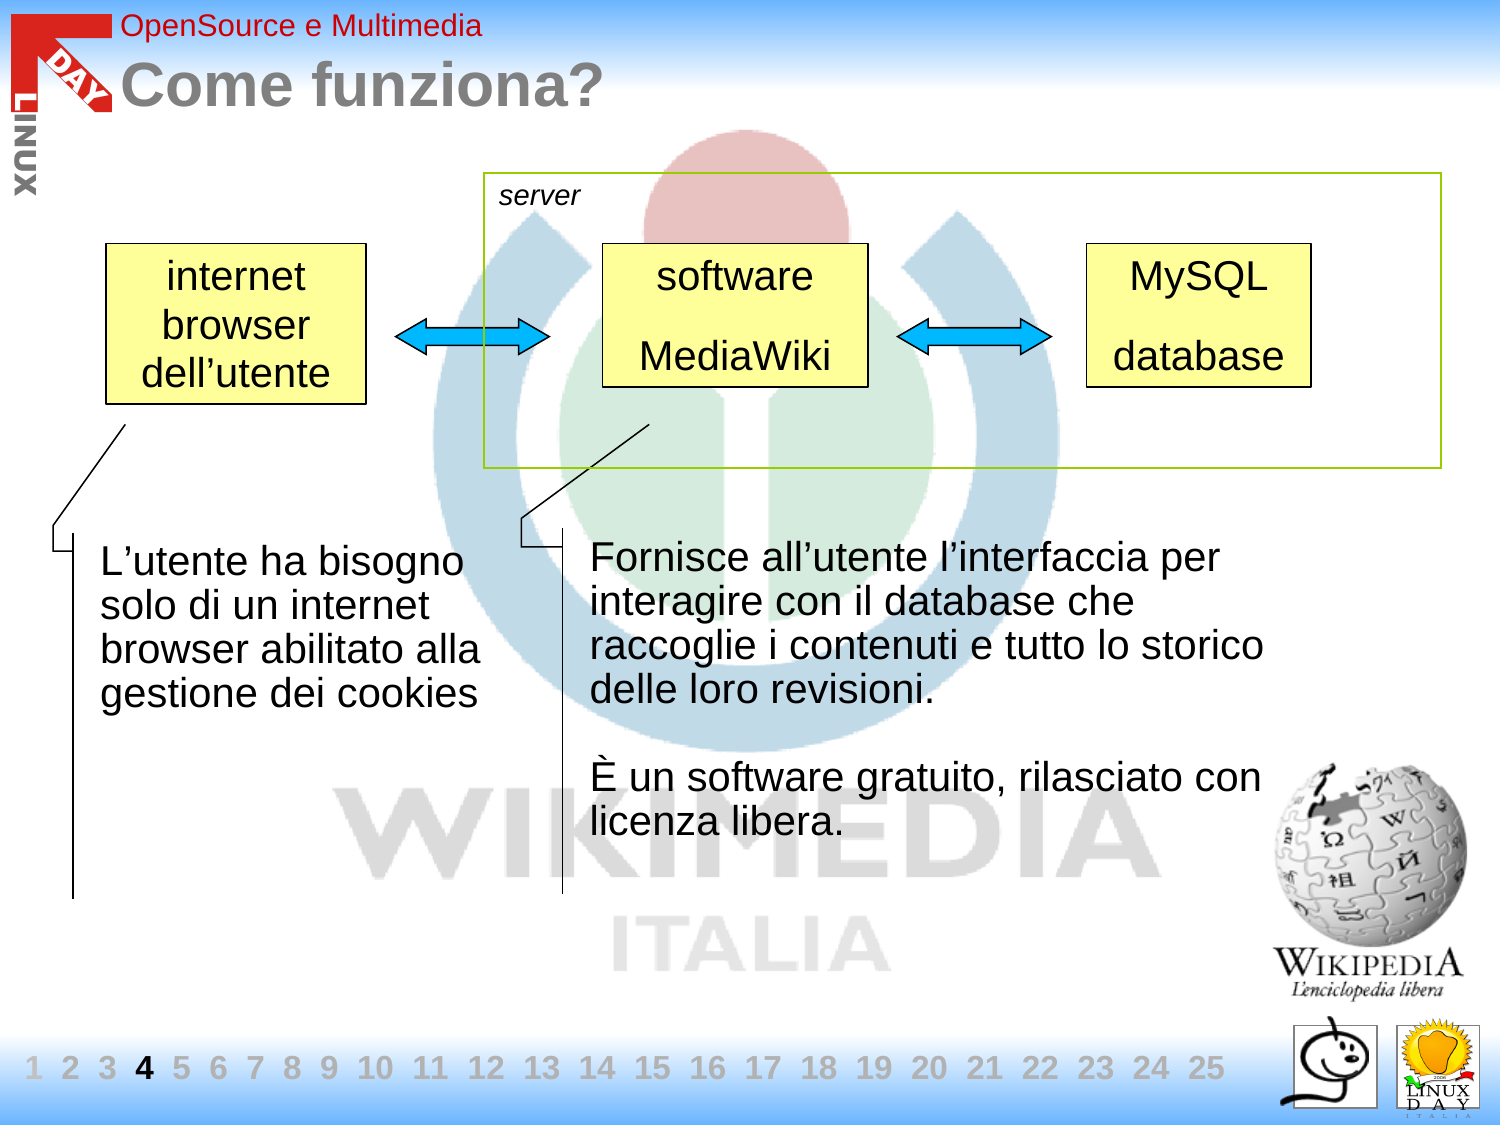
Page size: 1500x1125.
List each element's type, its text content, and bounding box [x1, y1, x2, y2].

text_box [395, 318, 483, 355]
text_box OpenSource e Multimedia [120, 7, 1479, 43]
chart [1265, 761, 1477, 1004]
text_box Come funziona? [120, 50, 1479, 120]
text_box Fornisce all’utente l’interfaccia per interagire con il database che raccoglie i contenuti e tutto lo storico delle loro revisioni. È un software gratuito, rilasciato con licenza libera. [575, 528, 1287, 894]
text_box 1 2 3 4 5 6 7 8 9 10 11 12 13 14 15 16 17 18 19 20 21 22 23 24 25 [24, 1049, 1267, 1087]
text_box [0, 1025, 1500, 1125]
text_box L’utente ha bisogno solo di un internet browser abilitato alla gestione dei cookies [85, 533, 496, 899]
text_box [485, 318, 550, 355]
text_box software MediaWiki [602, 243, 869, 387]
text_box [0, 0, 1500, 91]
text_box [897, 318, 1052, 355]
text_box server [484, 172, 596, 220]
text_box MySQL database [1086, 243, 1312, 387]
picture [485, 174, 1426, 467]
picture [11, 14, 1475, 1118]
text_box internet browser dell’utente [106, 243, 367, 404]
